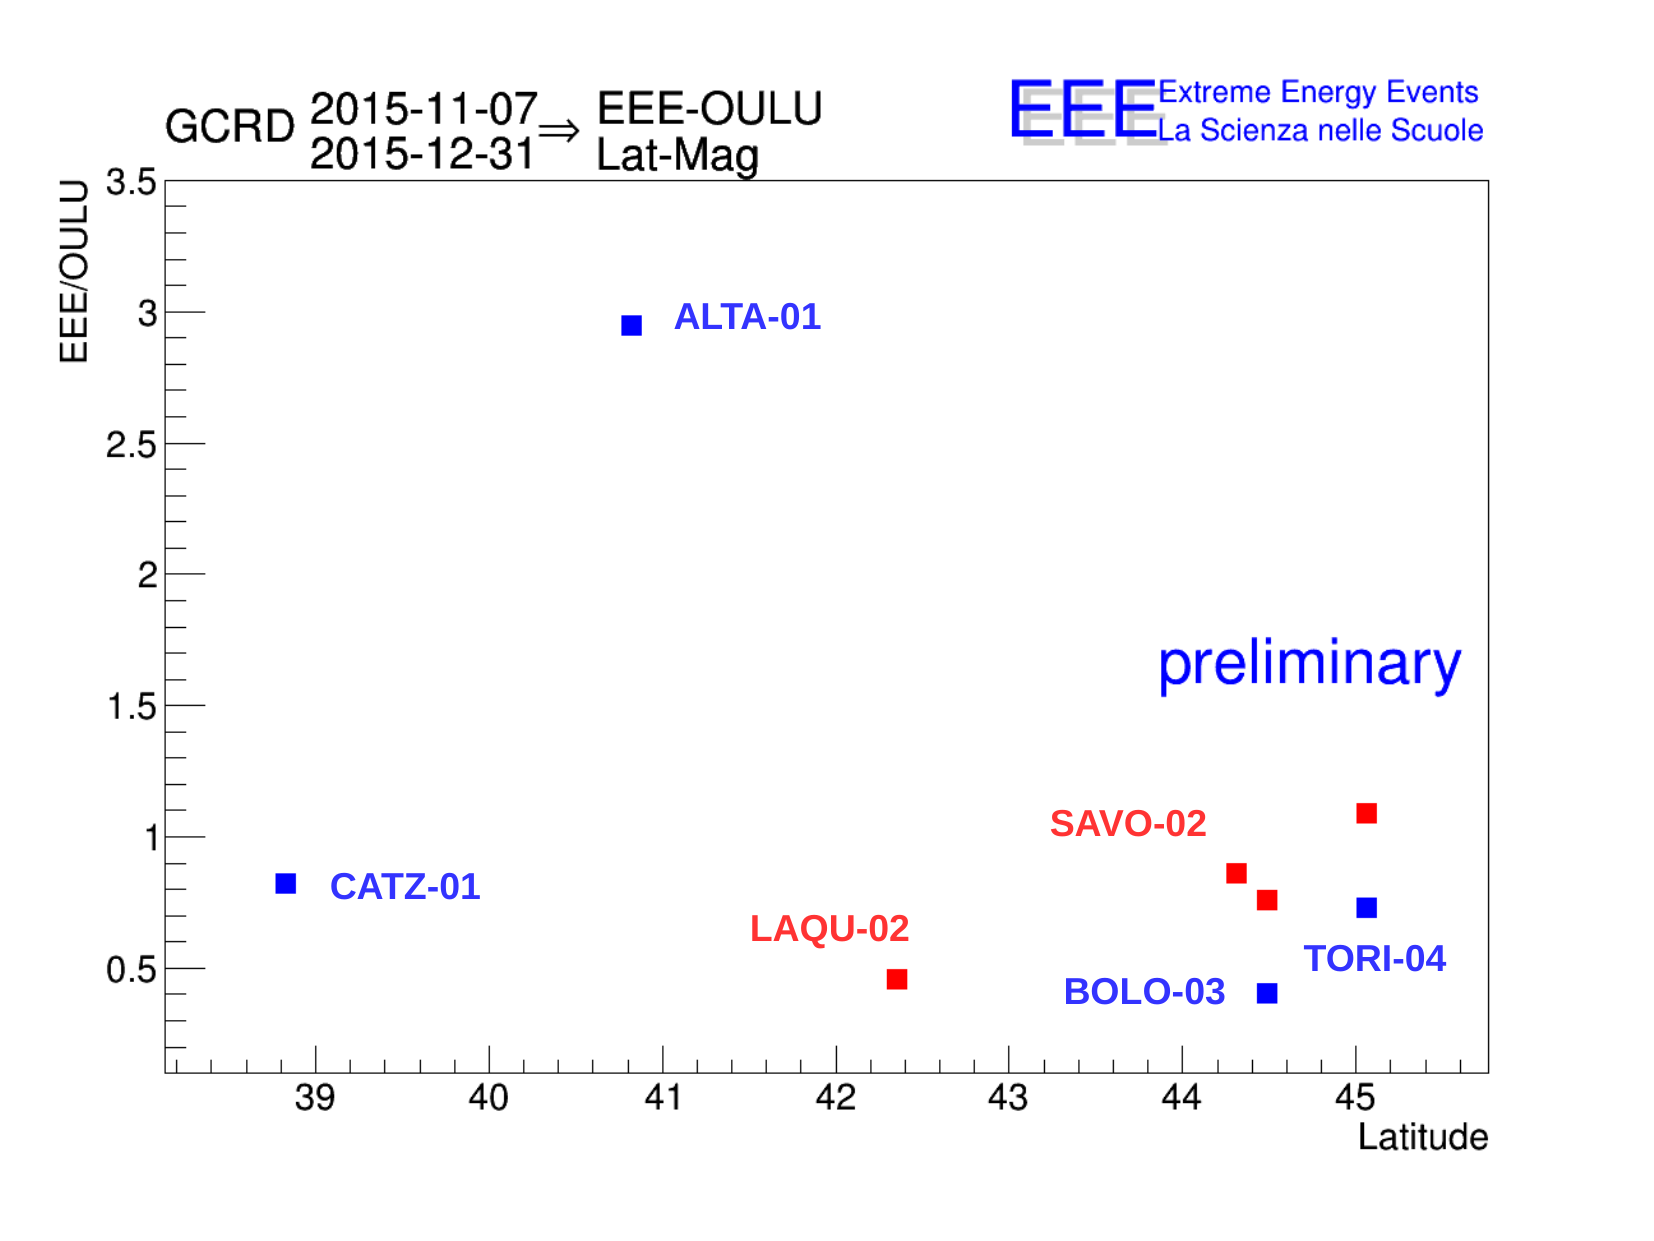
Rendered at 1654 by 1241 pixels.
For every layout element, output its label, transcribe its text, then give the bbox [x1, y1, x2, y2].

text_box ALTA-01 [658, 288, 841, 346]
text_box SAVO-02 [1035, 795, 1232, 852]
text_box LAQU-02 [735, 900, 932, 957]
text_box TORI-04 [1288, 930, 1486, 987]
text_box BOLO-03 [1048, 963, 1246, 1021]
text_box CATZ-01 [315, 858, 497, 916]
picture [0, 69, 1654, 1186]
